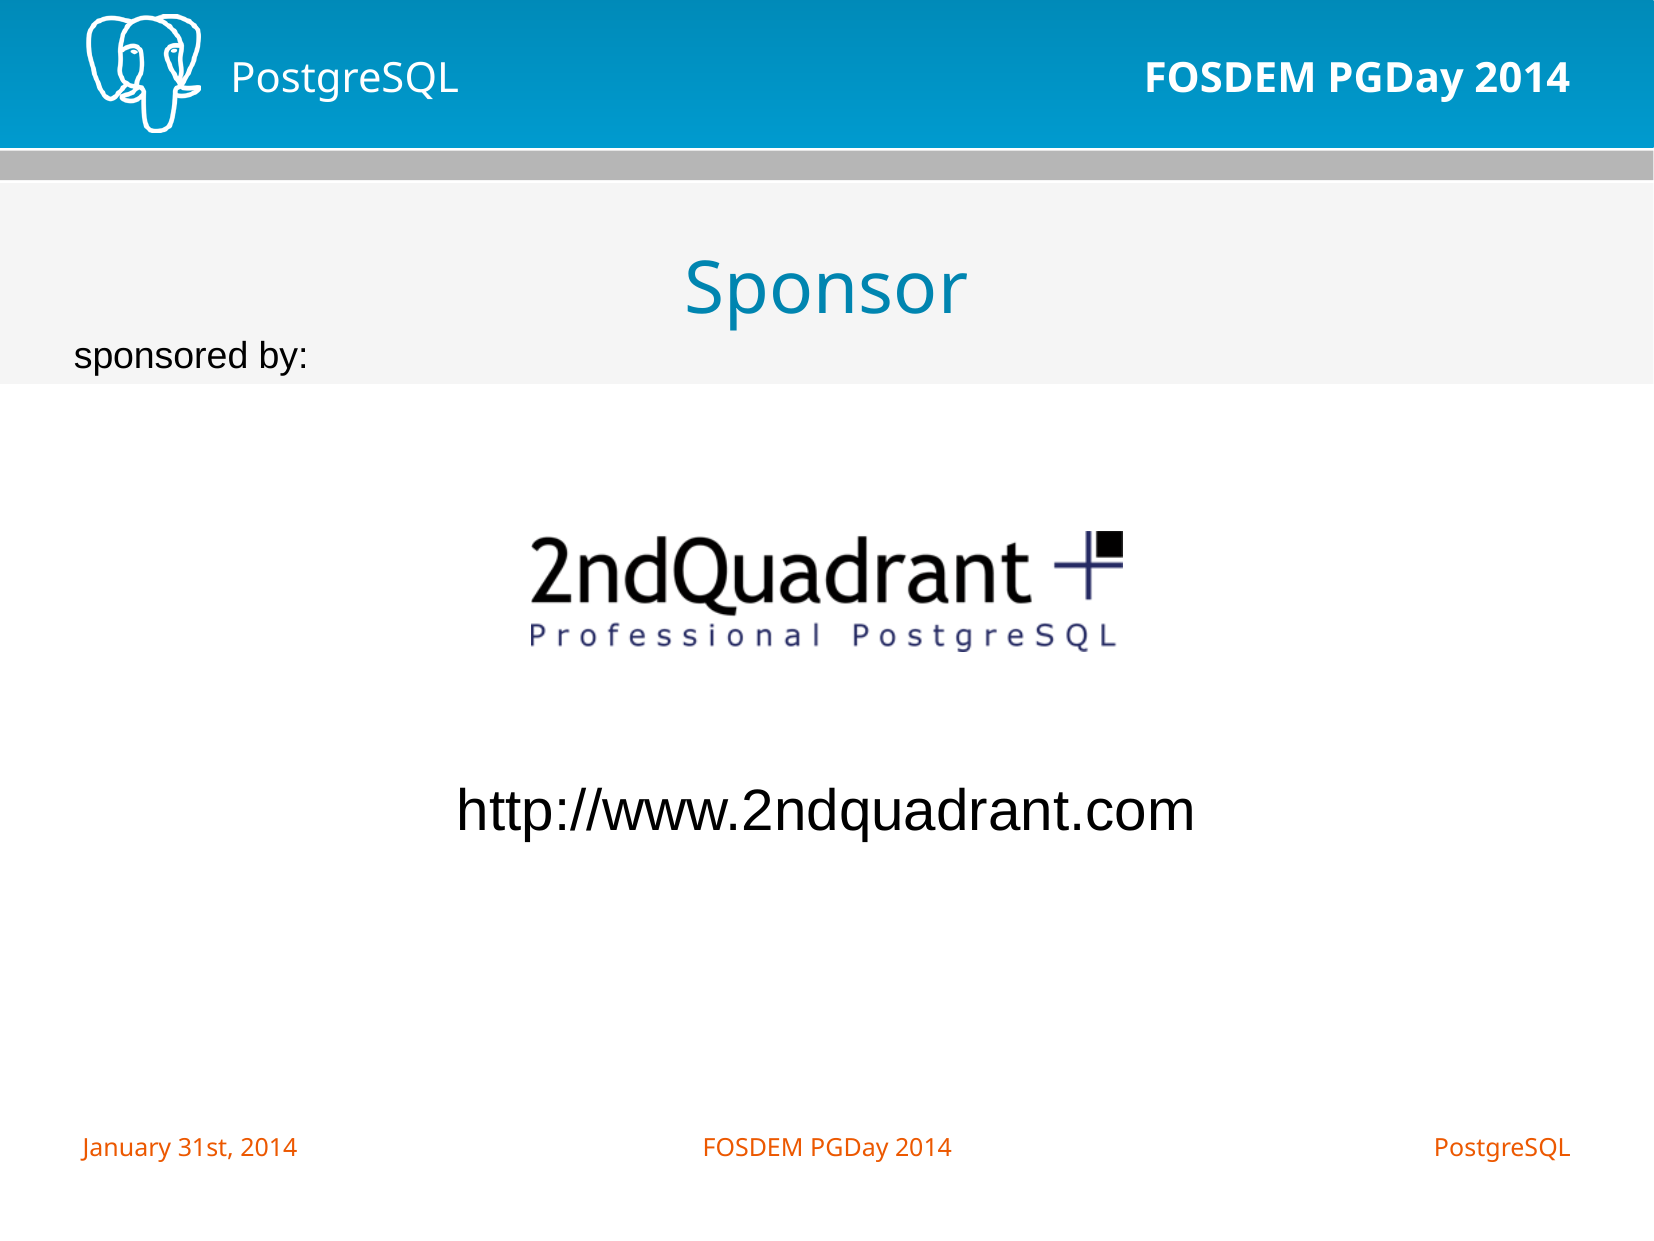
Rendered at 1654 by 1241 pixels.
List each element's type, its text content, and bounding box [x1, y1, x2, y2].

picture [531, 531, 1123, 652]
text_box http://www.2ndquadrant.com [442, 769, 1212, 850]
title Sponsor [82, 200, 1571, 369]
picture [87, 15, 200, 132]
text_box sponsored by: [59, 327, 355, 384]
